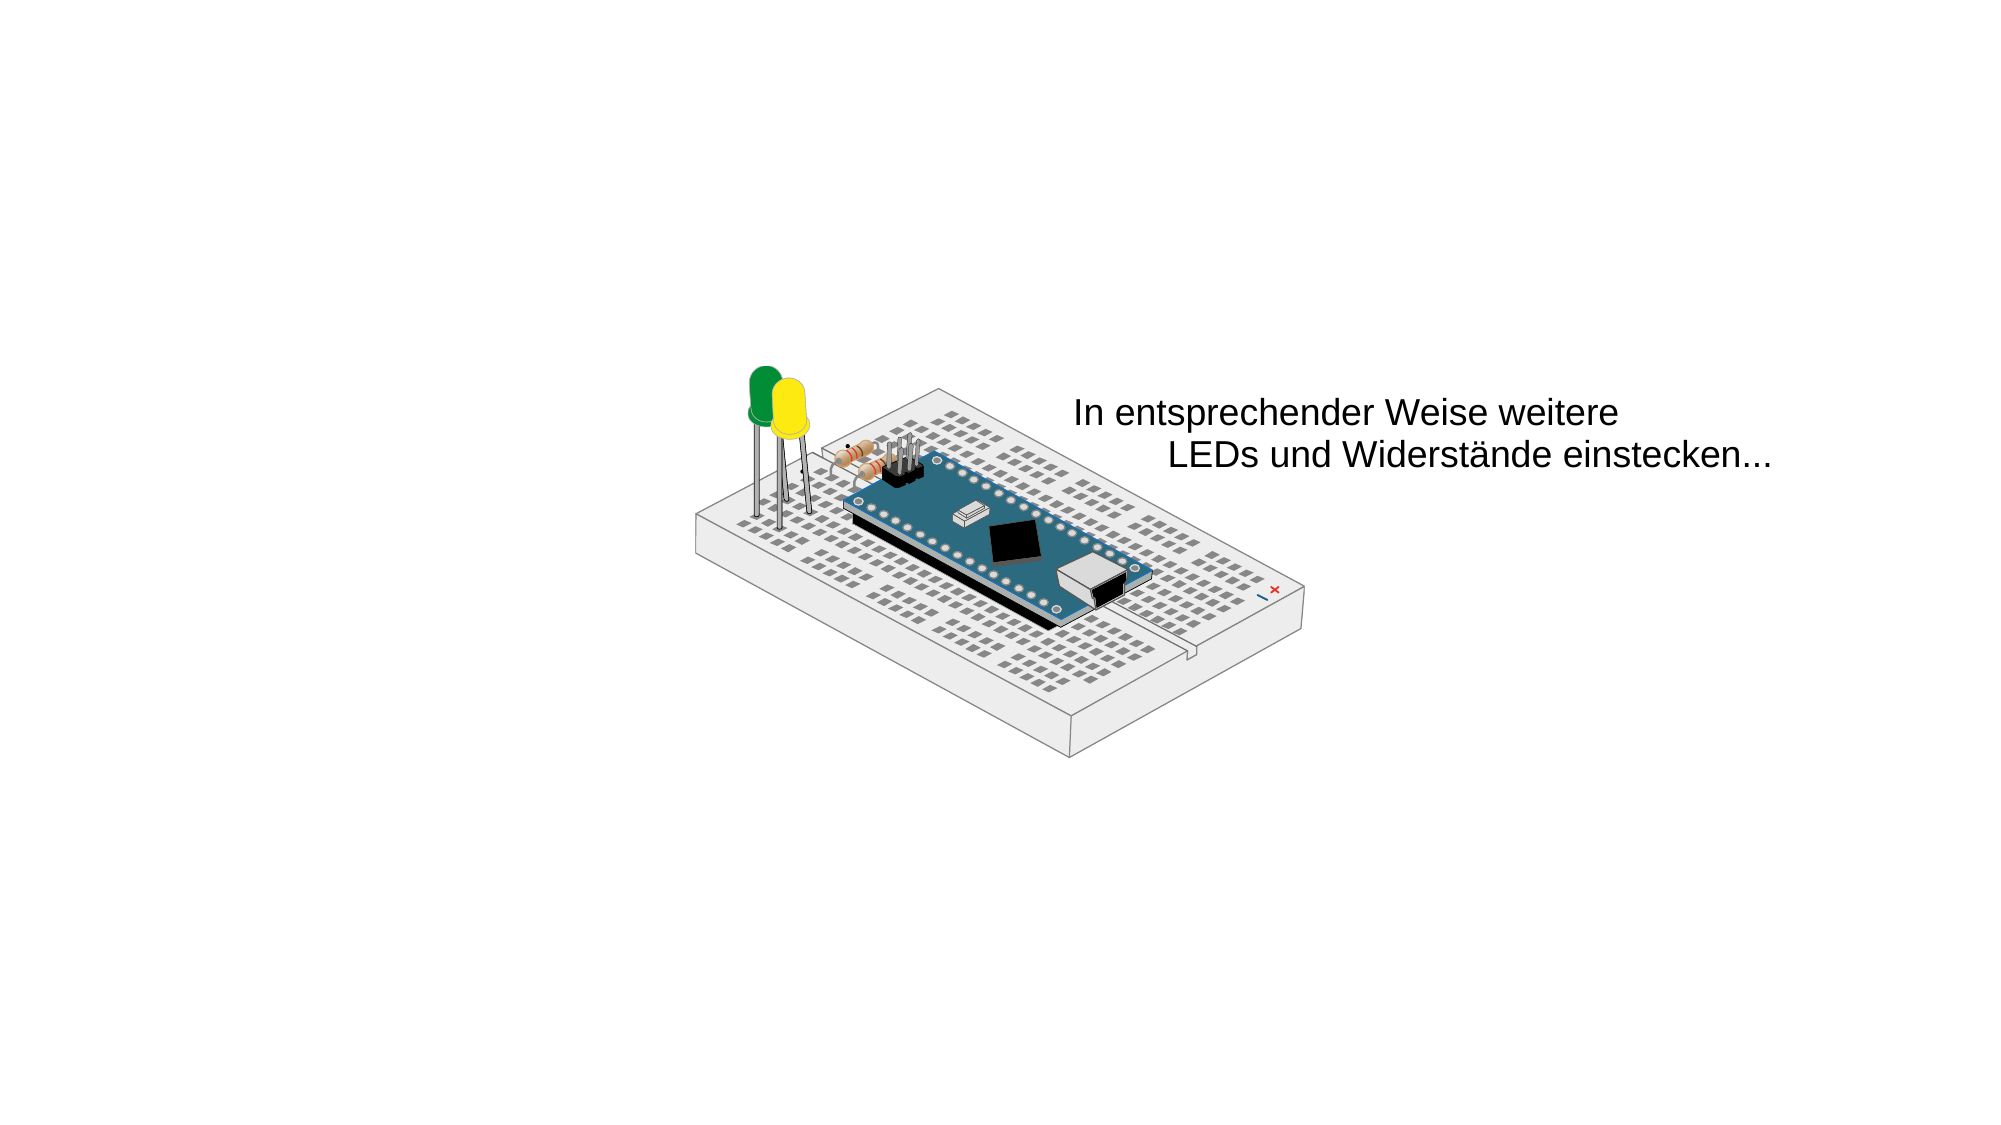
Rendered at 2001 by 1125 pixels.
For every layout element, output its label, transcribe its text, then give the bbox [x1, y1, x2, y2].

text_box In entsprechender Weise weitere LEDs und Widerstände einstecken... [1058, 383, 1810, 483]
picture [695, 366, 1305, 759]
